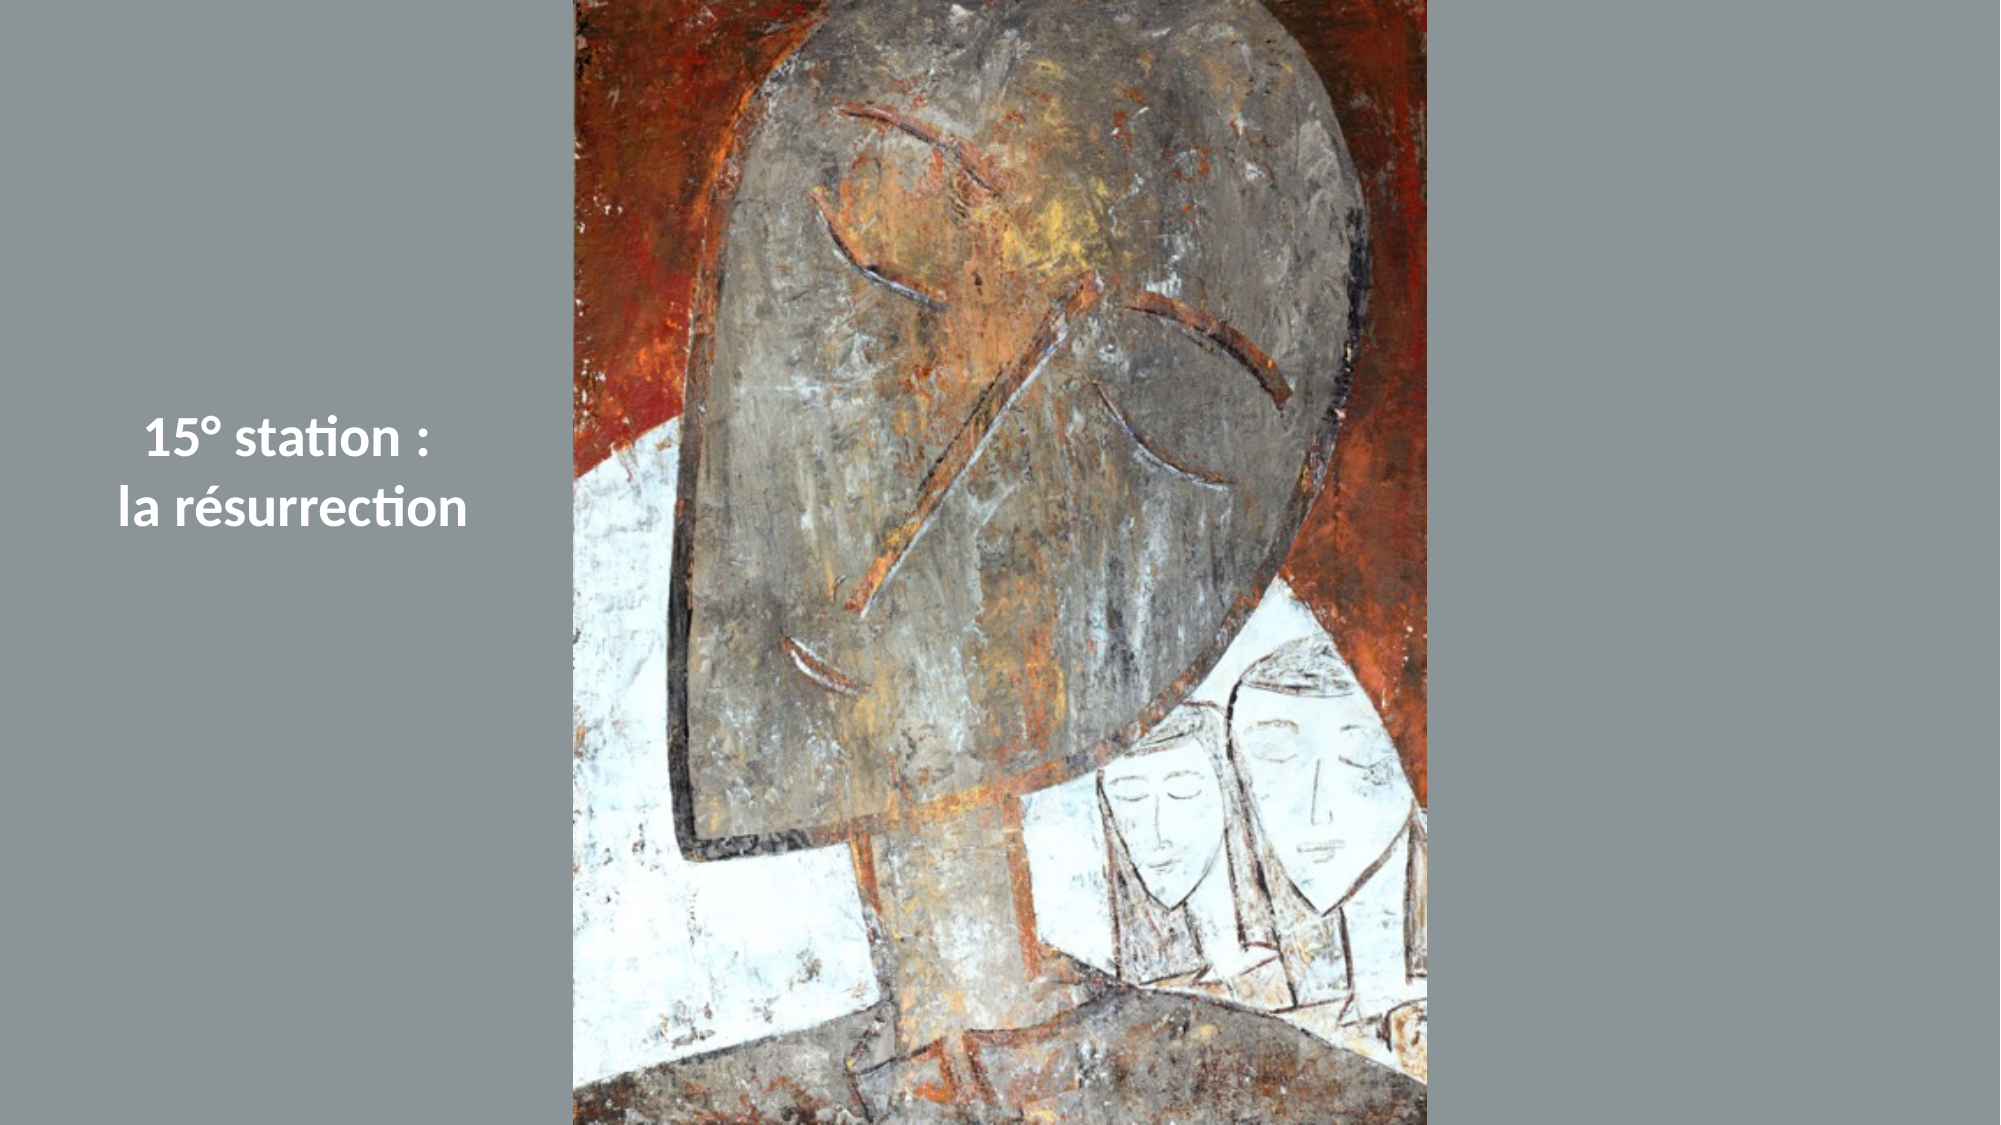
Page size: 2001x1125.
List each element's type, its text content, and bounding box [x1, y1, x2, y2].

text_box 15° station : la résurrection [64, 390, 523, 548]
picture [0, 0, 2000, 1125]
